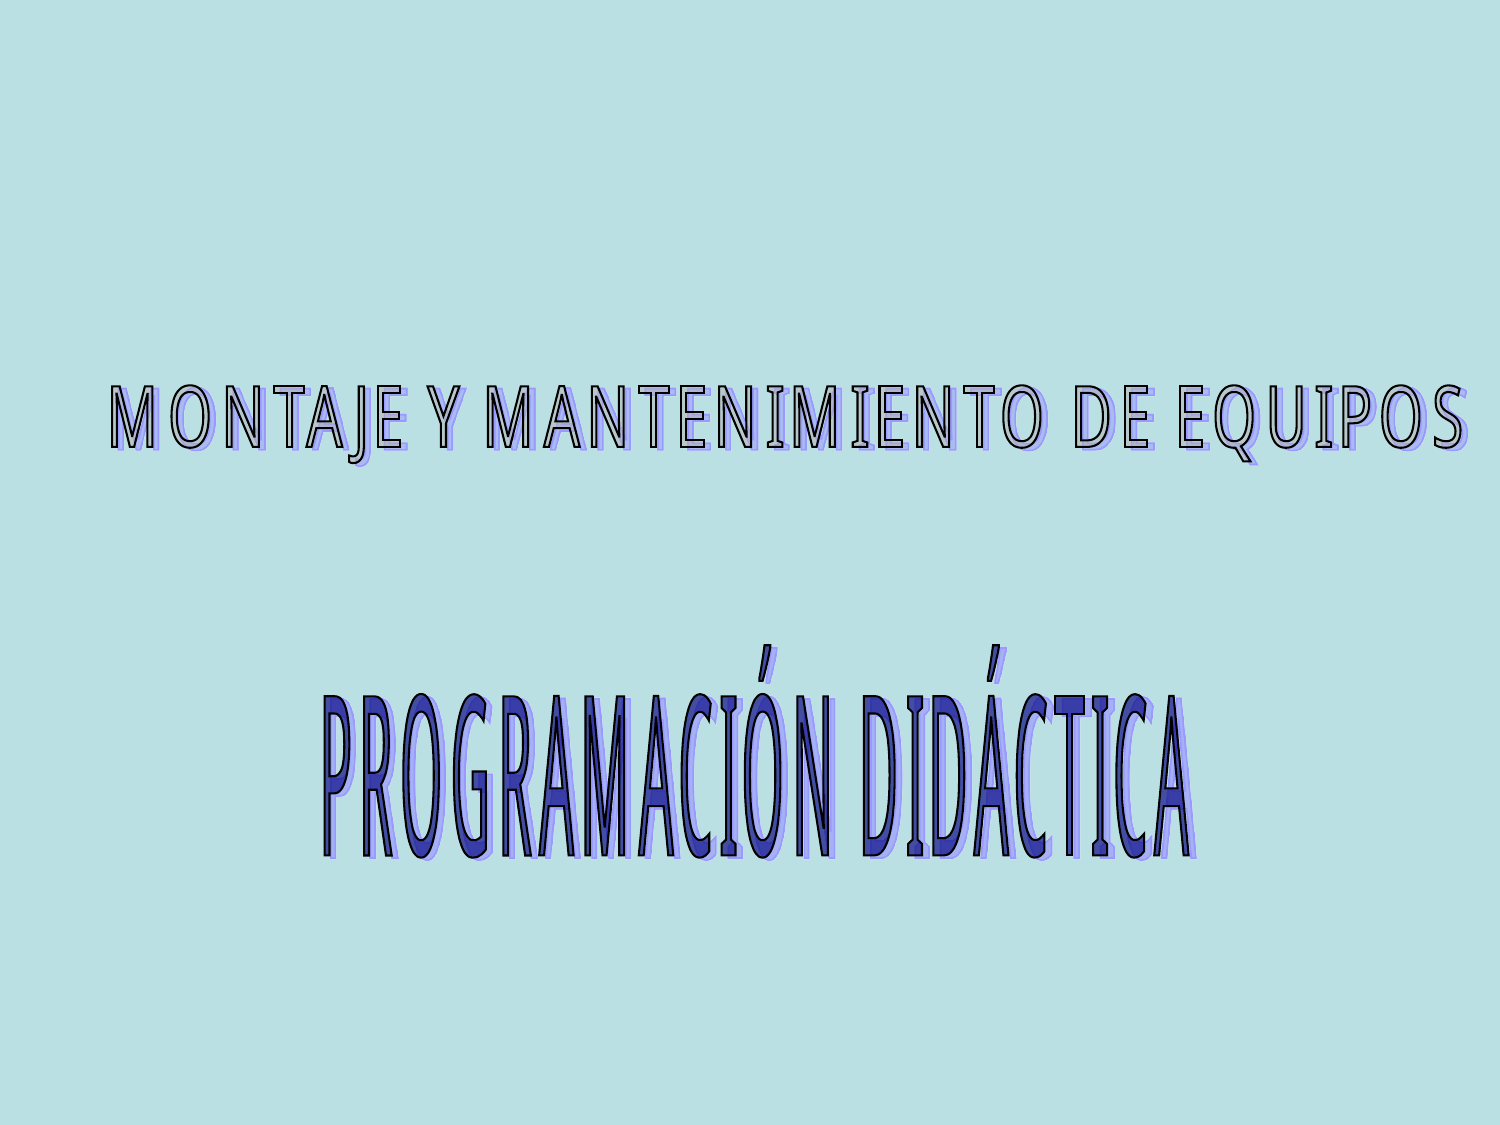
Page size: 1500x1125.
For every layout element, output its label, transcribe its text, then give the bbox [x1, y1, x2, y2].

text_box MONTAJE Y MANTENIMIENTO DE EQUIPOS [273, 386, 305, 447]
text_box PROGRAMACIÓN DIDÁCTICA [797, 696, 828, 856]
text_box MONTAJE Y MANTENIMIENTO DE EQUIPOS [964, 386, 995, 447]
text_box PROGRAMACIÓN DIDÁCTICA [721, 696, 736, 856]
text_box PROGRAMACIÓN DIDÁCTICA [1016, 694, 1046, 858]
text_box PROGRAMACIÓN DIDÁCTICA [364, 696, 392, 856]
text_box MONTAJE Y MANTENIMIENTO DE EQUIPOS [112, 386, 153, 447]
text_box PROGRAMACIÓN DIDÁCTICA [403, 694, 439, 858]
text_box MONTAJE Y MANTENIMIENTO DE EQUIPOS [1435, 385, 1461, 448]
text_box MONTAJE Y MANTENIMIENTO DE EQUIPOS [349, 386, 364, 464]
text_box PROGRAMACIÓN DIDÁCTICA [863, 696, 895, 856]
text_box PROGRAMACIÓN DIDÁCTICA [539, 695, 574, 856]
text_box MONTAJE Y MANTENIMIENTO DE EQUIPOS [226, 386, 259, 447]
text_box MONTAJE Y MANTENIMIENTO DE EQUIPOS [1343, 386, 1370, 447]
text_box MONTAJE Y MANTENIMIENTO DE EQUIPOS [794, 386, 835, 447]
text_box MONTAJE Y MANTENIMIENTO DE EQUIPOS [306, 386, 343, 447]
text_box PROGRAMACIÓN DIDÁCTICA [324, 696, 350, 856]
text_box PROGRAMACIÓN DIDÁCTICA [1055, 696, 1085, 856]
text_box PROGRAMACIÓN DIDÁCTICA [681, 694, 711, 858]
text_box MONTAJE Y MANTENIMIENTO DE EQUIPOS [427, 386, 460, 447]
text_box MONTAJE Y MANTENIMIENTO DE EQUIPOS [638, 386, 669, 447]
text_box MONTAJE Y MANTENIMIENTO DE EQUIPOS [1124, 386, 1148, 447]
text_box MONTAJE Y MANTENIMIENTO DE EQUIPOS [681, 386, 704, 447]
text_box MONTAJE Y MANTENIMIENTO DE EQUIPOS [1215, 385, 1253, 462]
text_box PROGRAMACIÓN DIDÁCTICA [1093, 696, 1108, 856]
text_box PROGRAMACIÓN DIDÁCTICA [1116, 694, 1146, 858]
text_box MONTAJE Y MANTENIMIENTO DE EQUIPOS [1003, 385, 1041, 448]
text_box PROGRAMACIÓN DIDÁCTICA [933, 696, 965, 856]
text_box PROGRAMACIÓN DIDÁCTICA [585, 696, 625, 856]
text_box MONTAJE Y MANTENIMIENTO DE EQUIPOS [719, 386, 752, 447]
text_box MONTAJE Y MANTENIMIENTO DE EQUIPOS [1270, 386, 1302, 448]
text_box PROGRAMACIÓN DIDÁCTICA [1154, 695, 1189, 856]
text_box MONTAJE Y MANTENIMIENTO DE EQUIPOS [377, 386, 401, 447]
text_box MONTAJE Y MANTENIMIENTO DE EQUIPOS [1179, 386, 1203, 447]
text_box MONTAJE Y MANTENIMIENTO DE EQUIPOS [171, 385, 209, 448]
text_box PROGRAMACIÓN DIDÁCTICA [973, 695, 1009, 856]
text_box MONTAJE Y MANTENIMIENTO DE EQUIPOS [1076, 386, 1109, 447]
text_box PROGRAMACIÓN DIDÁCTICA [453, 694, 486, 858]
text_box MONTAJE Y MANTENIMIENTO DE EQUIPOS [879, 386, 903, 447]
text_box PROGRAMACIÓN DIDÁCTICA [503, 696, 531, 856]
text_box PROGRAMACIÓN DIDÁCTICA [744, 694, 781, 858]
text_box PROGRAMACIÓN DIDÁCTICA [908, 696, 923, 856]
text_box MONTAJE Y MANTENIMIENTO DE EQUIPOS [488, 386, 529, 447]
text_box MONTAJE Y MANTENIMIENTO DE EQUIPOS [852, 386, 868, 447]
text_box MONTAJE Y MANTENIMIENTO DE EQUIPOS [543, 386, 580, 447]
text_box MONTAJE Y MANTENIMIENTO DE EQUIPOS [1382, 385, 1420, 448]
text_box PROGRAMACIÓN DIDÁCTICA [638, 695, 674, 856]
text_box MONTAJE Y MANTENIMIENTO DE EQUIPOS [591, 386, 624, 447]
text_box MONTAJE Y MANTENIMIENTO DE EQUIPOS [1316, 386, 1332, 447]
text_box MONTAJE Y MANTENIMIENTO DE EQUIPOS [767, 386, 783, 447]
text_box MONTAJE Y MANTENIMIENTO DE EQUIPOS [917, 386, 950, 447]
